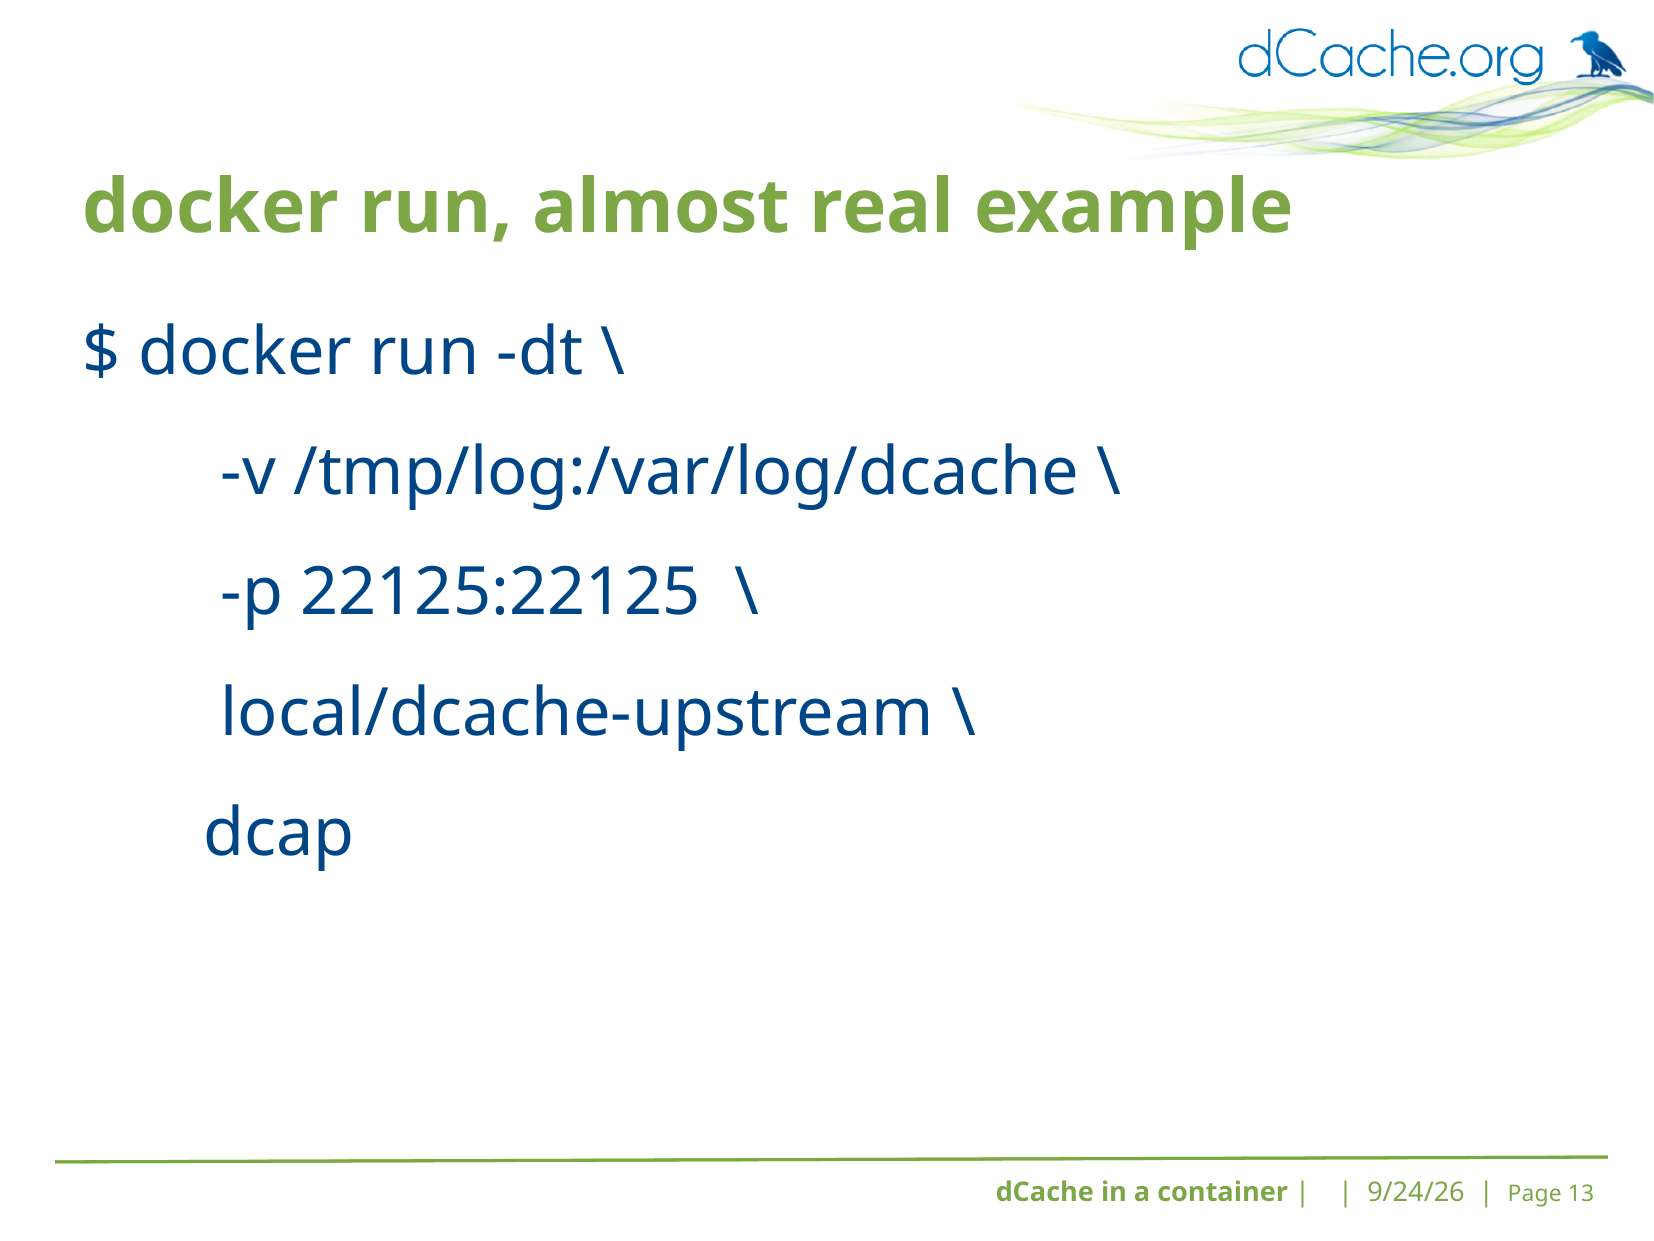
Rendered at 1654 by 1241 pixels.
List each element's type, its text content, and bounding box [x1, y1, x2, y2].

picture [956, 16, 1654, 169]
title docker run, almost real example [82, 155, 1605, 252]
list $ docker run -dt \ -v /tmp/log:/var/log/dcache \ -p 22125:22125 \ local/dcache-upstream \ dcap [82, 302, 1571, 1023]
